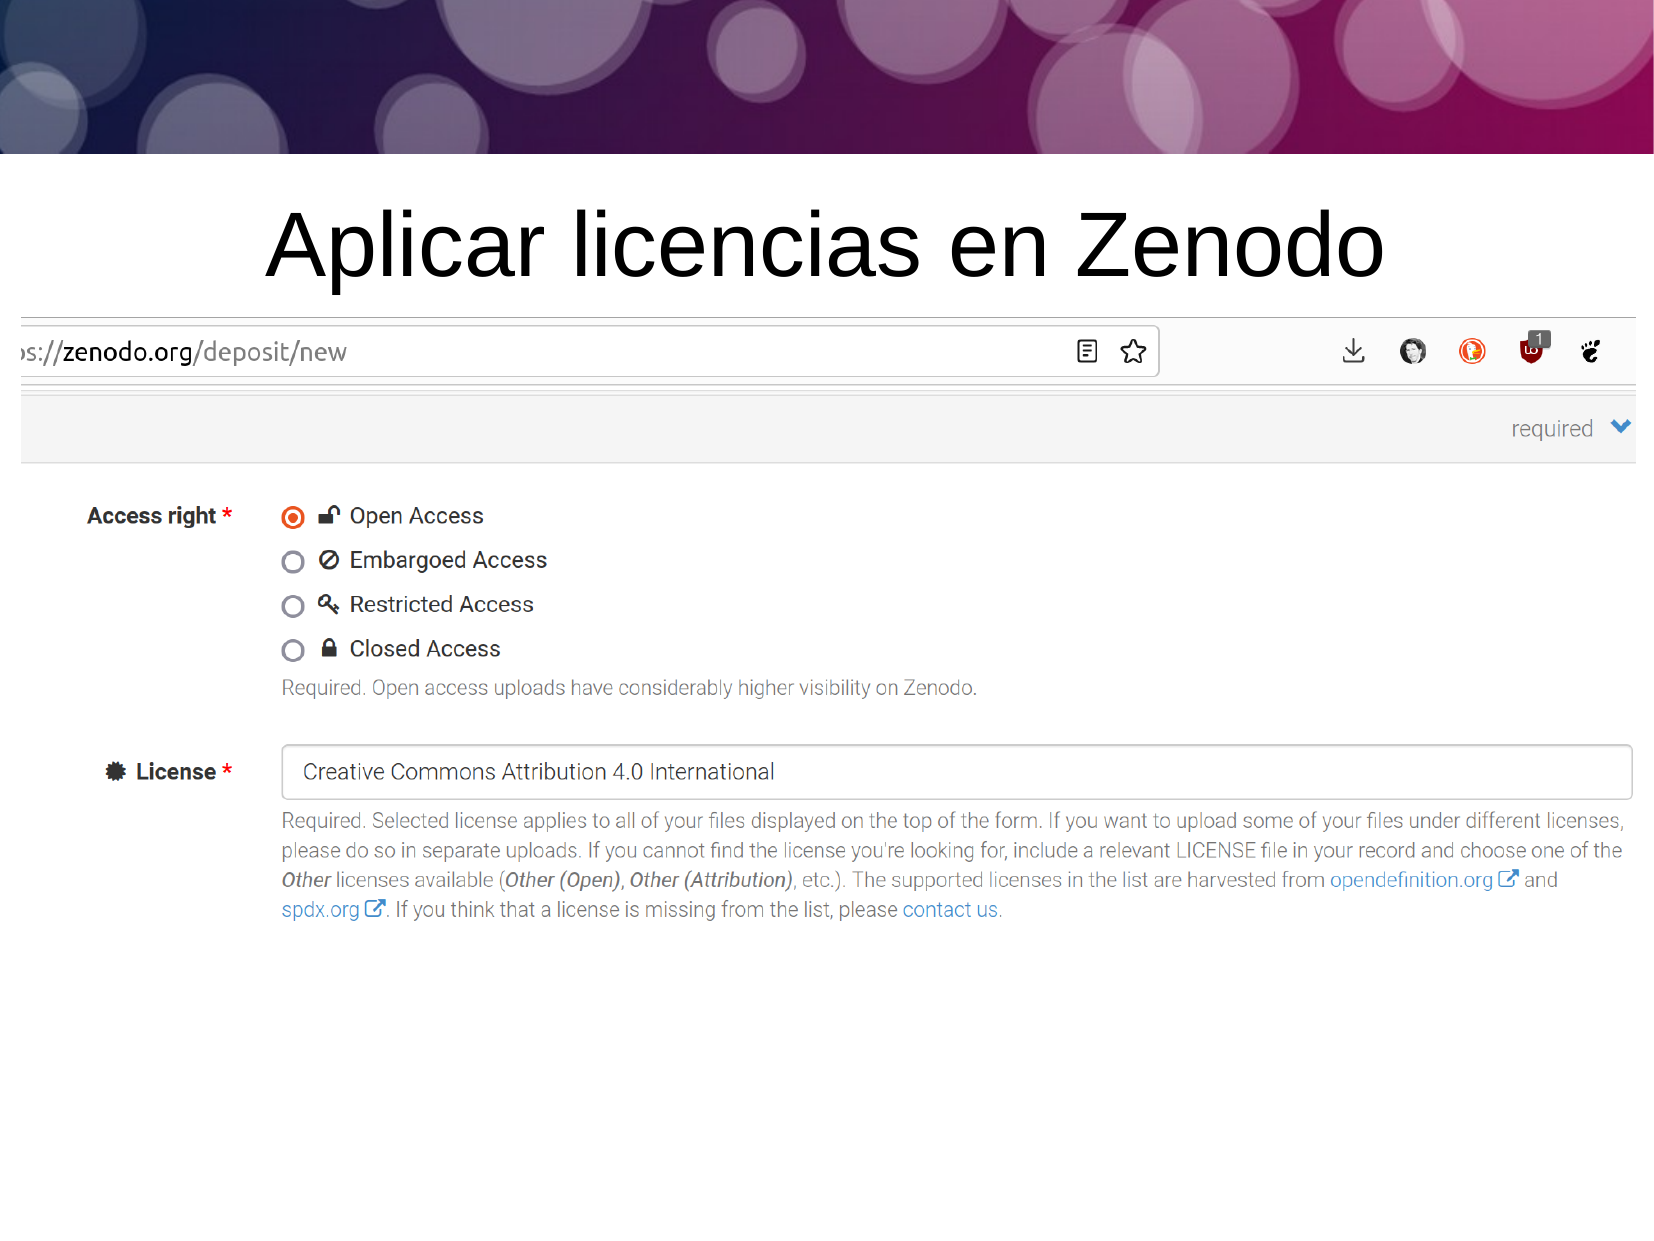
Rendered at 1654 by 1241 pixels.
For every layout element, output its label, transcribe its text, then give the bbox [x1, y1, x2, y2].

picture [0, 0, 1654, 154]
picture [21, 317, 1636, 954]
title Aplicar licencias en Zenodo [82, 159, 1571, 317]
